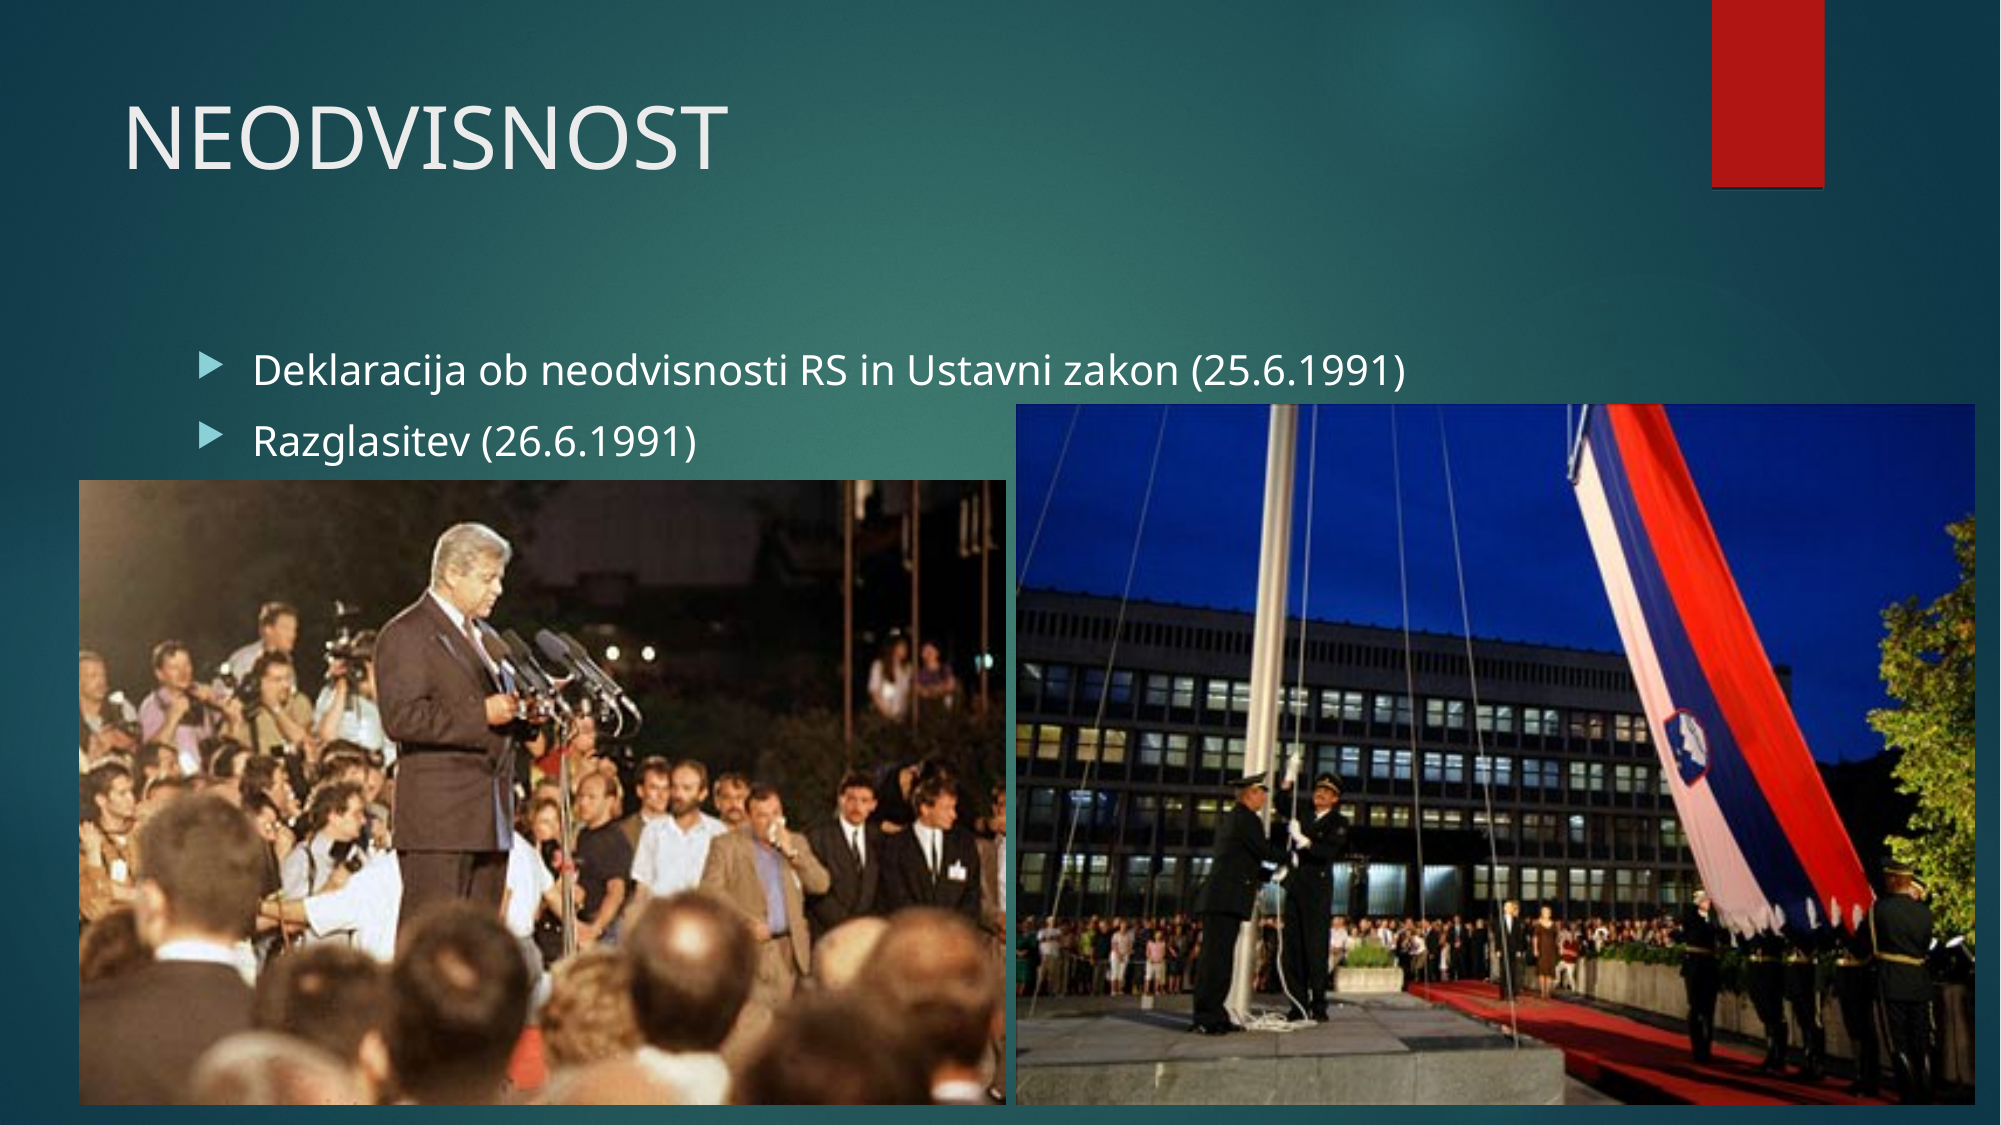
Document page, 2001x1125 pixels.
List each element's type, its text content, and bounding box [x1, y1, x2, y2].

title NEODVISNOST [106, 74, 1649, 304]
list Deklaracija ob neodvisnosti RS in Ustavni zakon (25.6.1991) Razglasitev (26.6.1991) [181, 336, 1649, 1025]
picture [0, 0, 2001, 1125]
